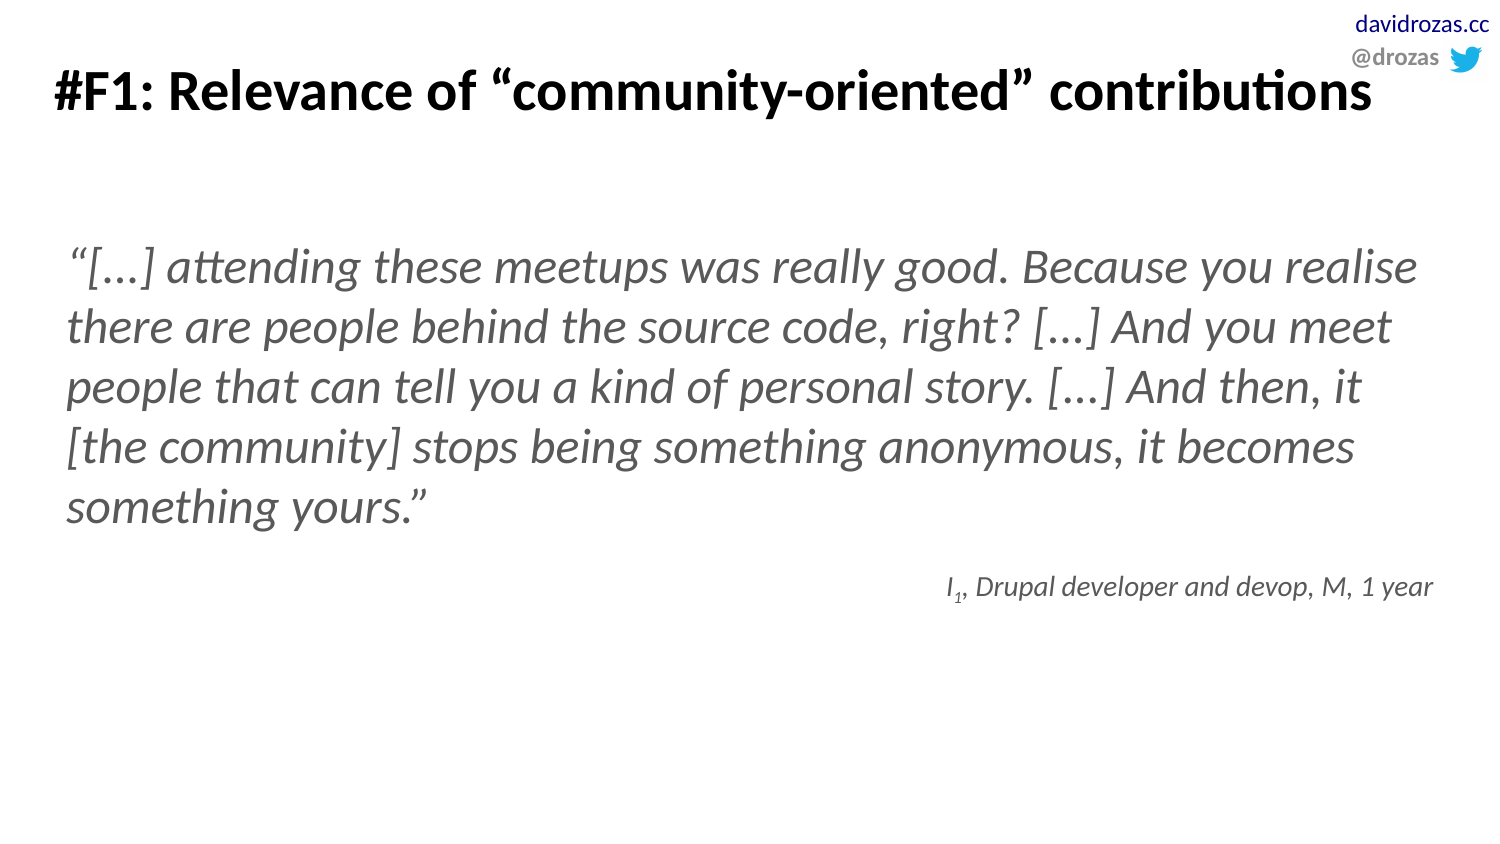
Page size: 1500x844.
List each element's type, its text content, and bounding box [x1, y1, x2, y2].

picture [1443, 46, 1489, 82]
text_box davidrozas.cc [1340, 5, 1500, 46]
list “[...] attending these meetups was really good. Because you realise there are people behind the source code, right? [...] And you meet people that can tell you a kind of personal story. [...] And then, it [the community] stops being something anonymous, it becomes something yours.” I1, Drupal developer and devop, M, 1 year [51, 218, 1449, 664]
text_box @drozas [1330, 37, 1443, 73]
title #F1: Relevance of “community-oriented” contributions [39, 36, 1437, 179]
